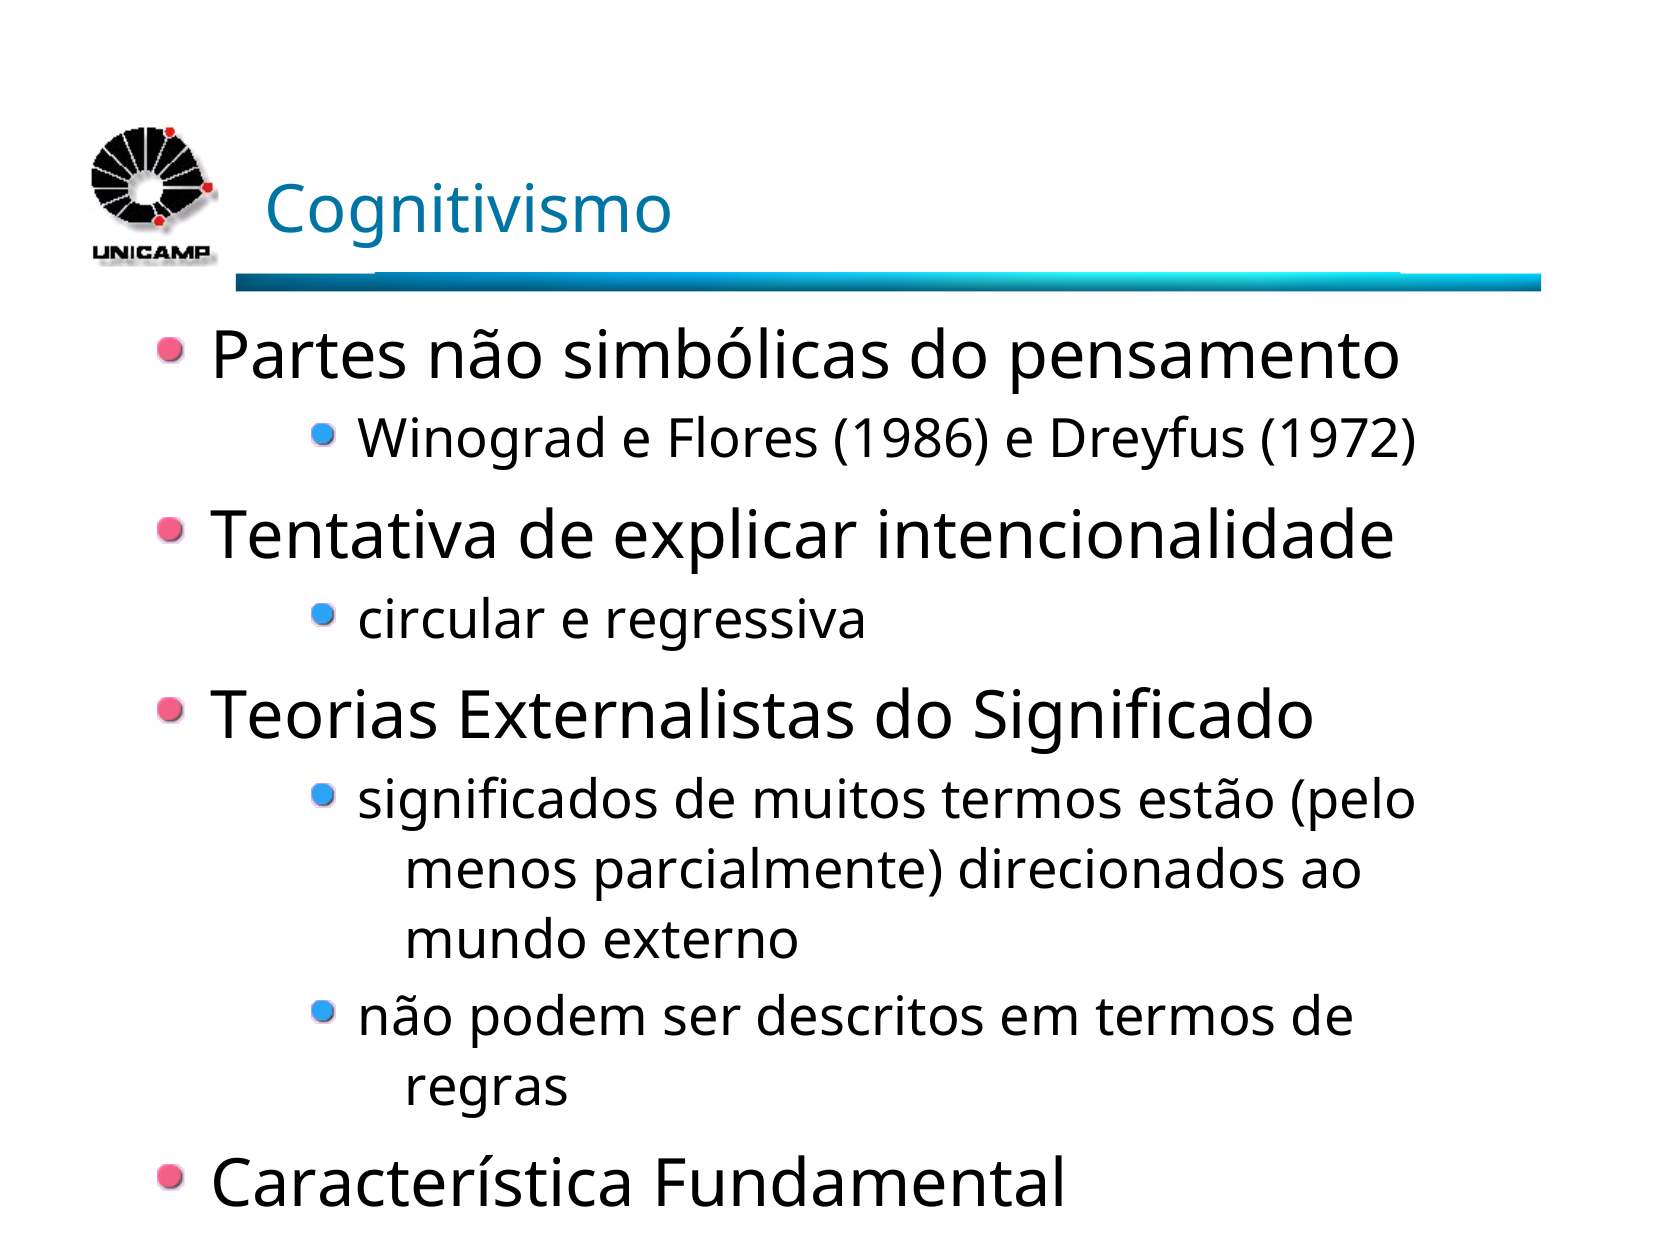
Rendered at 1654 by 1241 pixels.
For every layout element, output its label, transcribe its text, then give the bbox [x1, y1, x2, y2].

list Partes não simbólicas do pensamento Winograd e Flores (1986) e Dreyfus (1972) Tentativa de explicar intencionalidade circular e regressiva Teorias Externalistas do Significado significados de muitos termos estão (pelo menos parcialmente) direcionados ao mundo externo não podem ser descritos em termos de regras Característica Fundamental cognição “independe” do ambiente a sua volta ocorre somente “dentro da mente” [121, 309, 1534, 1182]
picture [125, 272, 1654, 295]
picture [156, 1182, 186, 1192]
title Cognitivismo [264, 42, 1534, 250]
